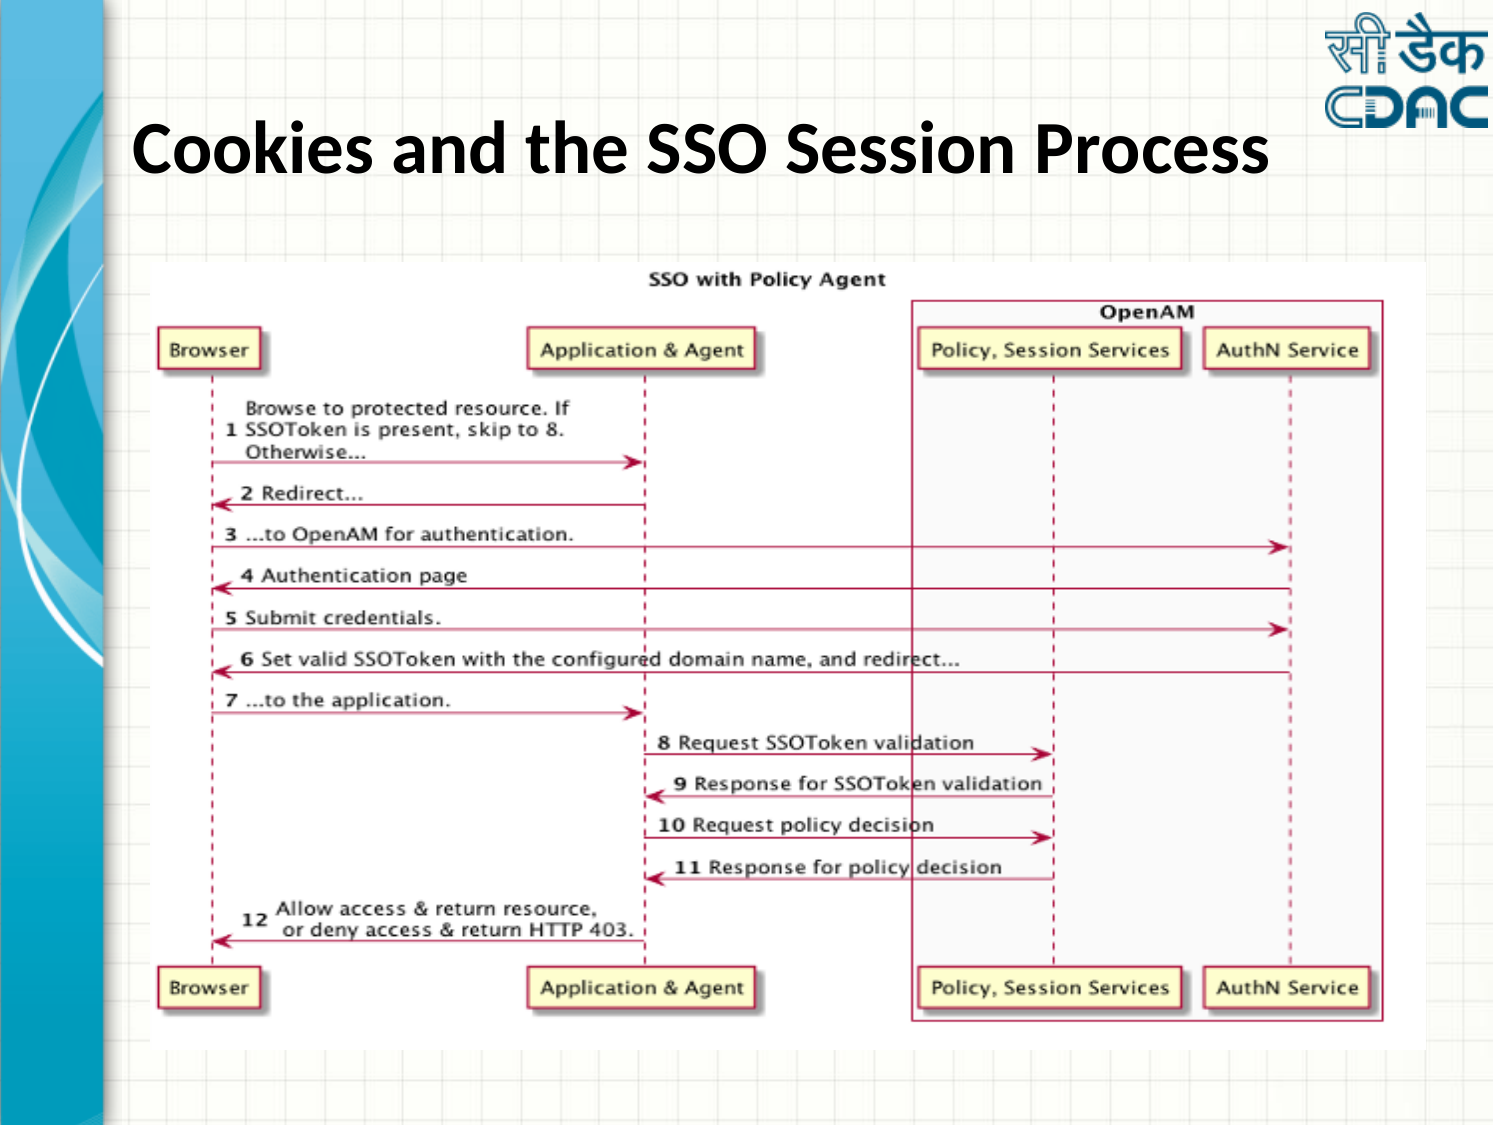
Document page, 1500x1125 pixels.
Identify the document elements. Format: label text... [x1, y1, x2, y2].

text_box Cookies and the SSO Session Process [117, 49, 1468, 238]
picture [0, 0, 1493, 1125]
